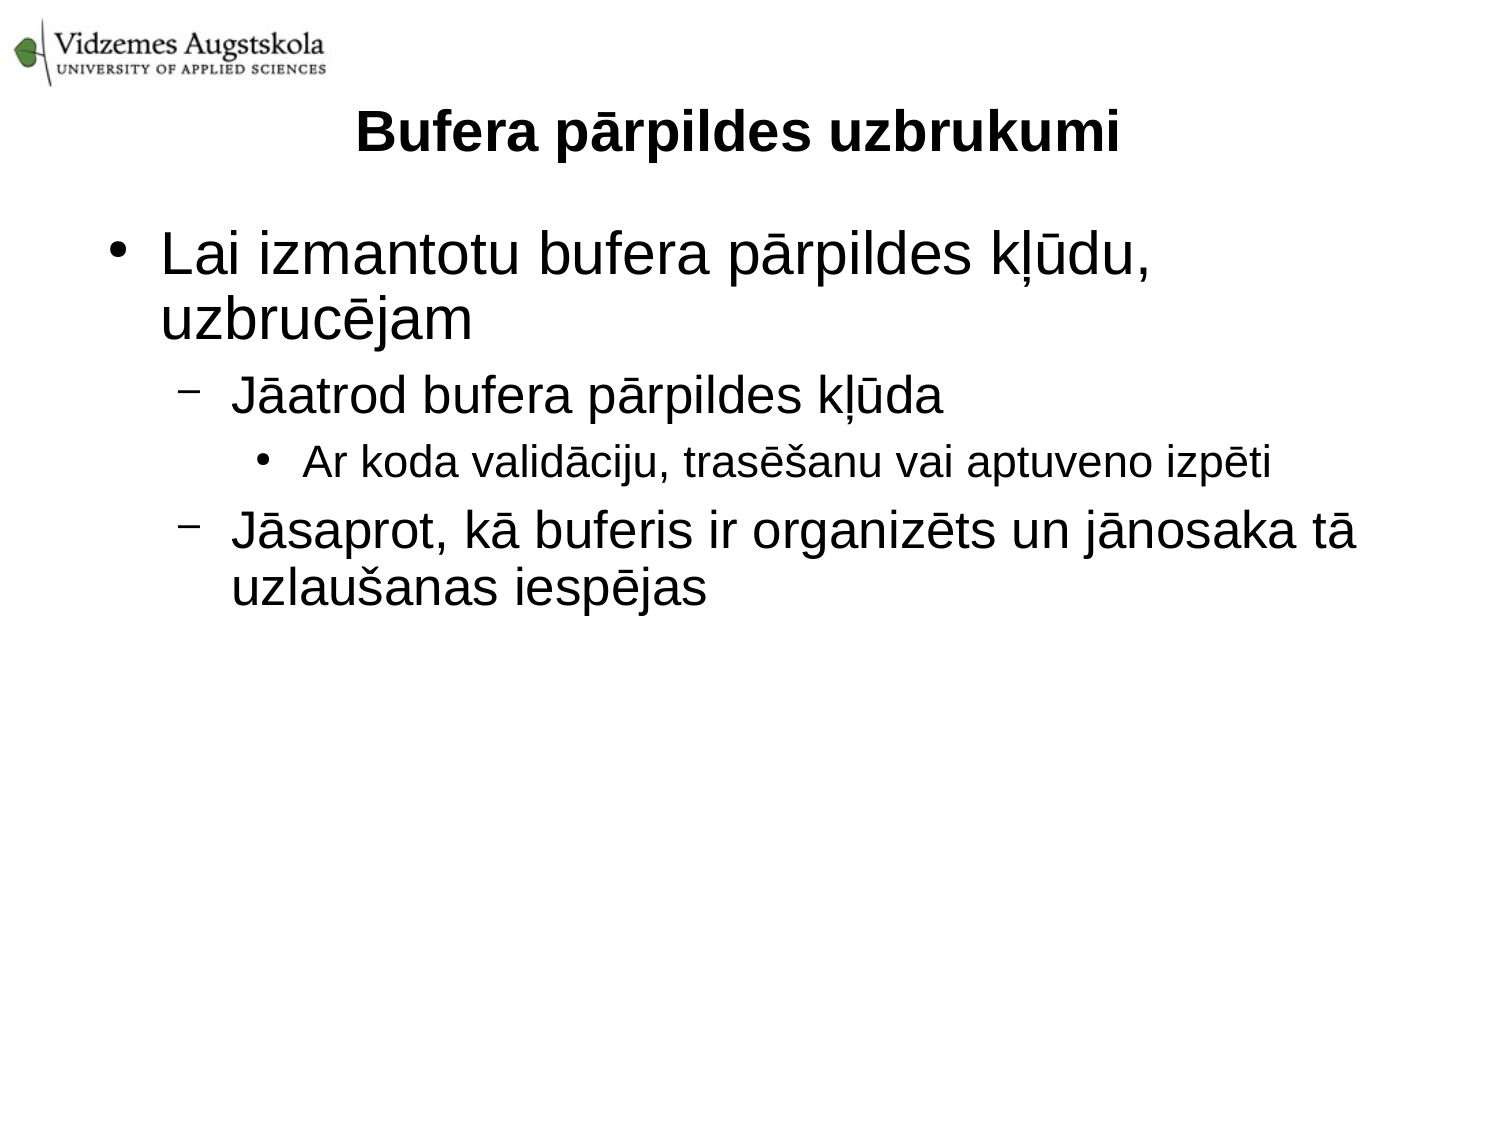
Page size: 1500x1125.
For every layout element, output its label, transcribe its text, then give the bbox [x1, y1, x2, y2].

list Lai izmantotu bufera pārpildes kļūdu, uzbrucējam Jāatrod bufera pārpildes kļūda Ar koda validāciju, trasēšanu vai aptuveno izpēti Jāsaprot, kā buferis ir organizēts un jānosaka tā uzlaušanas iespējas [74, 214, 1424, 1004]
title Bufera pārpildes uzbrukumi [85, 87, 1372, 177]
picture [5, 2, 334, 102]
